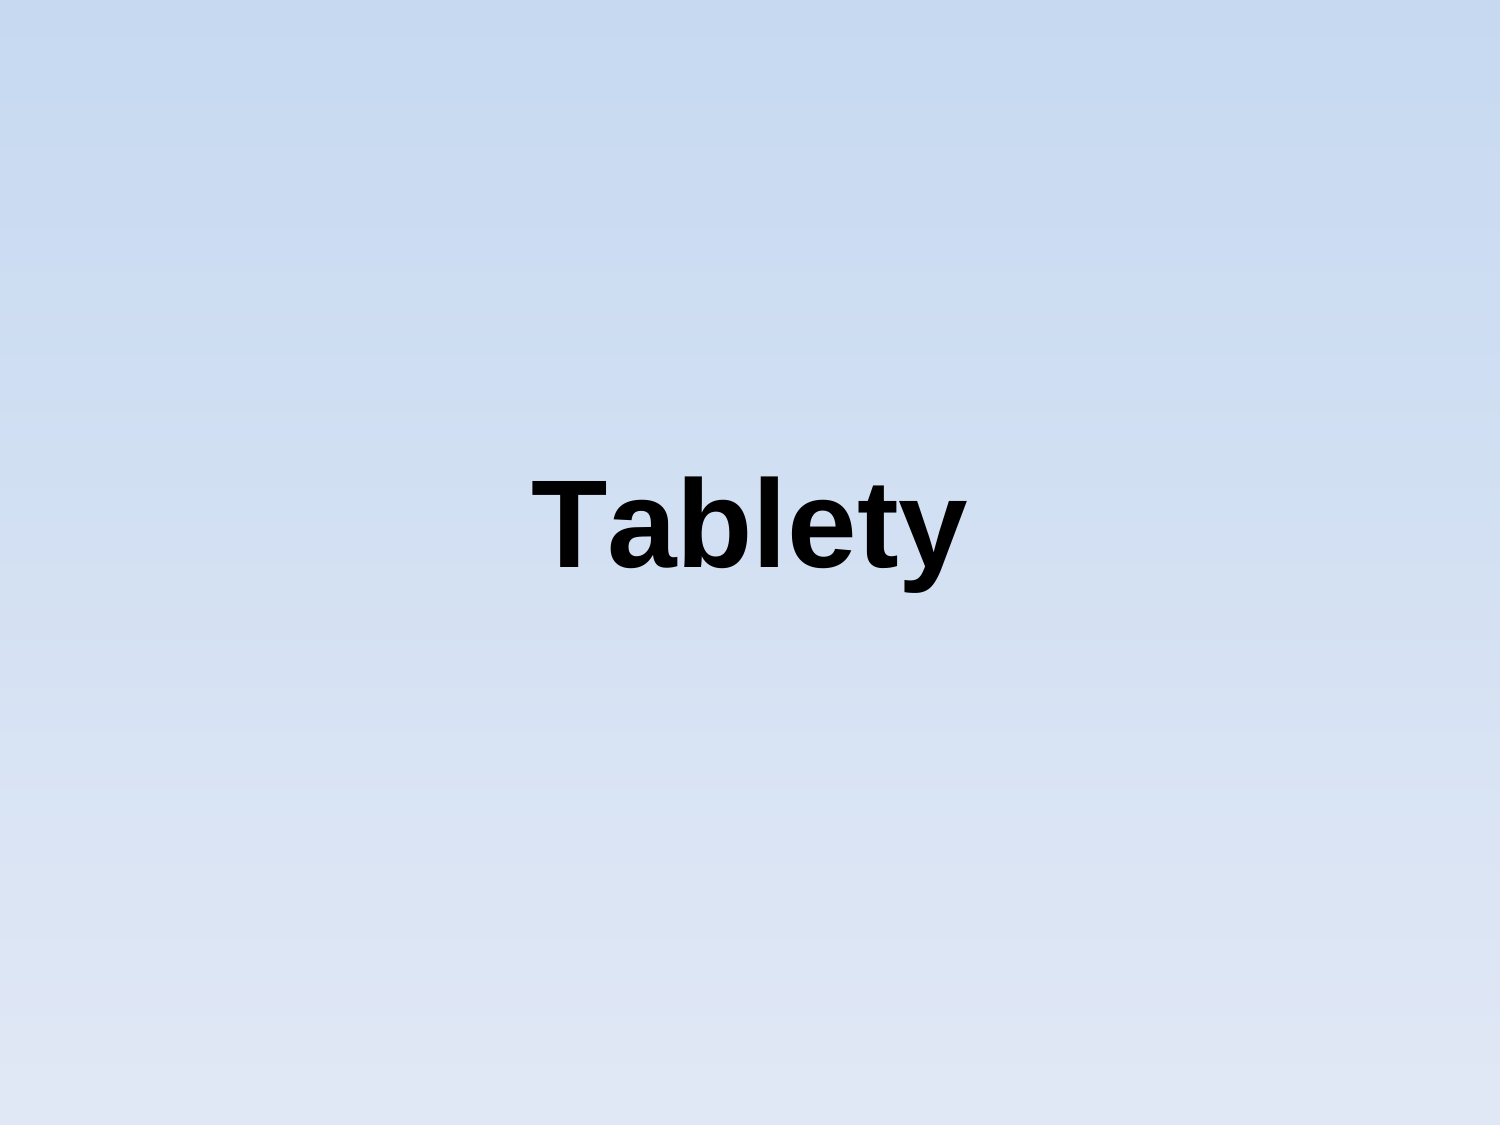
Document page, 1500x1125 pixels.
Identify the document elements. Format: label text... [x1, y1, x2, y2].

title Tablety [112, 397, 1388, 639]
